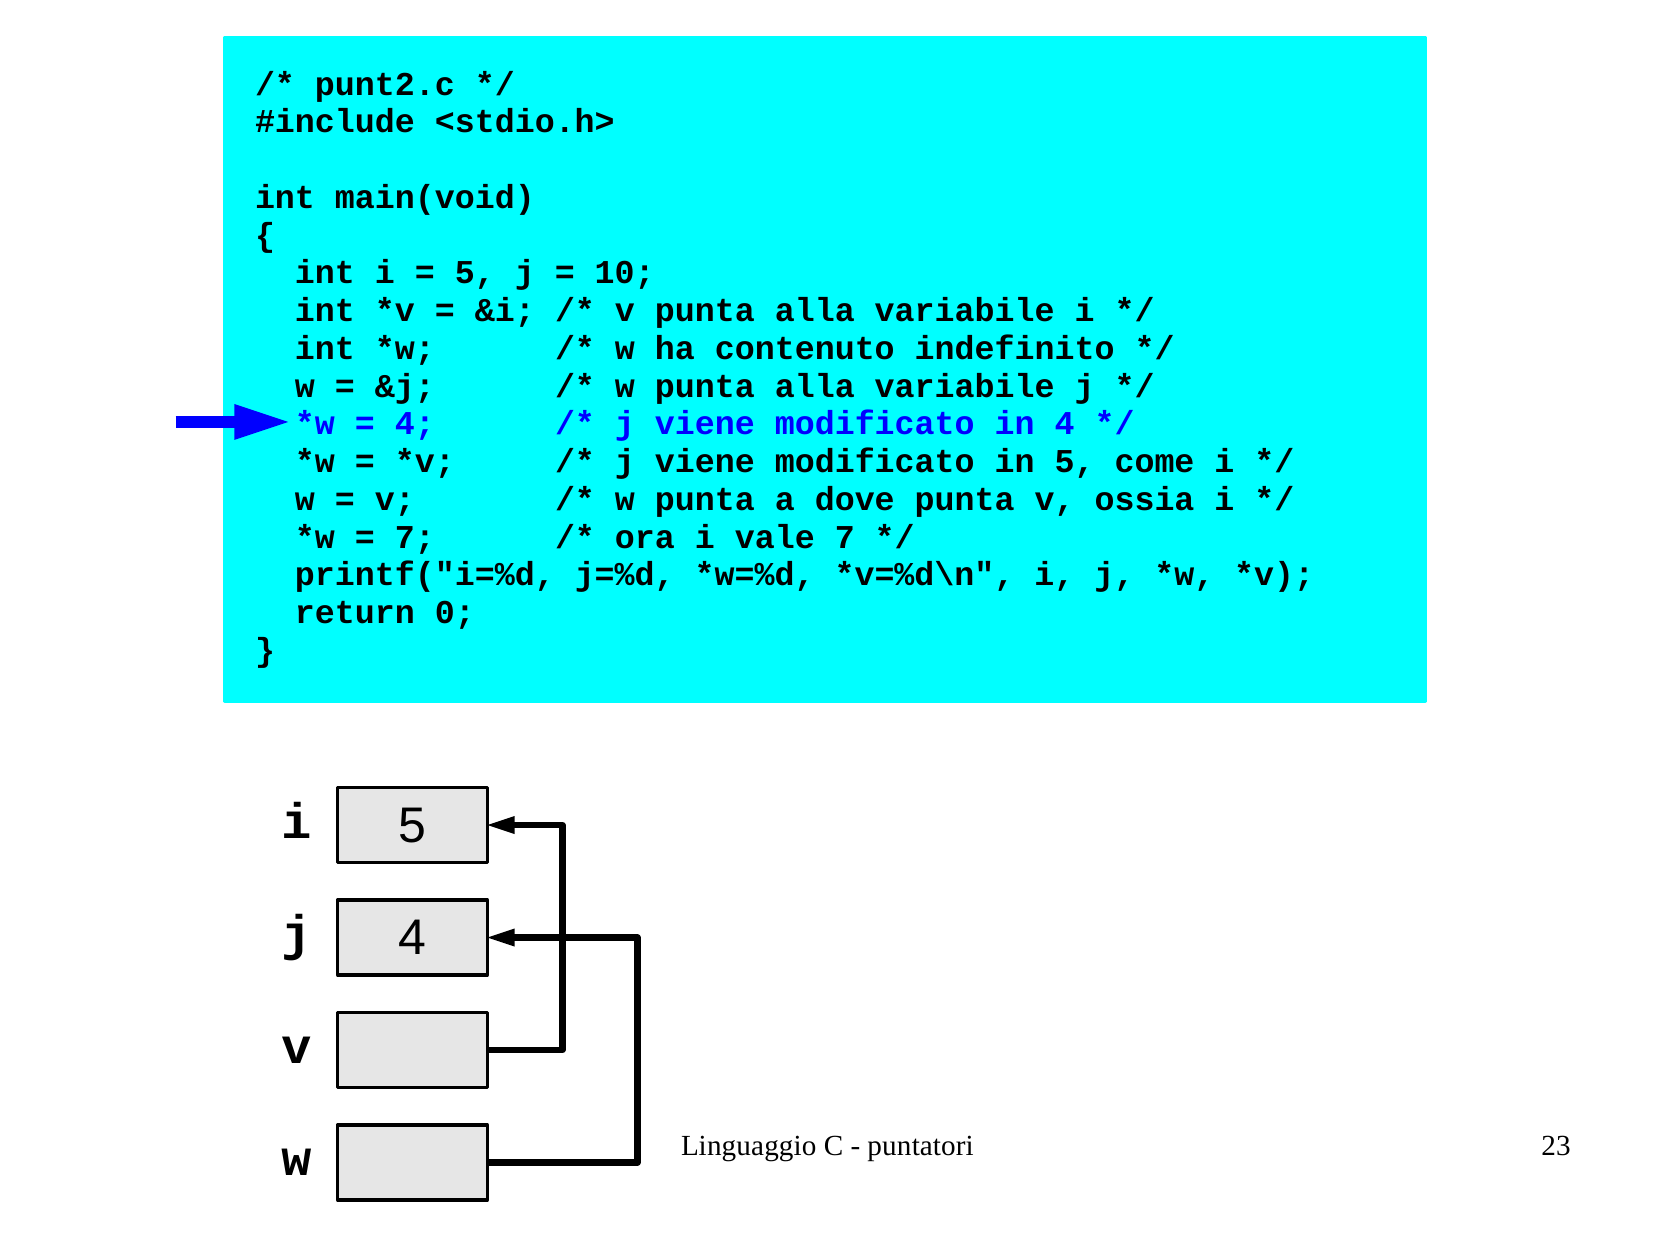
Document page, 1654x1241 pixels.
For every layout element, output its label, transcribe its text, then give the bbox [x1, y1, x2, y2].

text_box j [262, 900, 331, 976]
text_box i [262, 787, 331, 863]
text_box /* punt2.c */ #include <stdio.h> int main(void) { int i = 5, j = 10; int *v = &i; /* v punta alla variabile i */ int *w; /* w ha contenuto indefinito */ w = &j; /* w punta alla variabile j */ *w = 4; /* j viene modificato in 4 */ *w = *v; /* j viene modificato in 5, come i */ w = v; /* w punta a dove punta v, ossia i */ *w = 7; /* ora i vale 7 */ printf("i=%d, j=%d, *w=%d, *v=%d\n", i, j, *w, *v); return 0; } [225, 37, 1426, 702]
text_box [337, 1012, 488, 1088]
text_box 4 [337, 900, 488, 976]
text_box w [262, 1125, 331, 1201]
text_box [337, 1125, 488, 1201]
text_box v [262, 1012, 331, 1088]
text_box 5 [337, 787, 488, 863]
